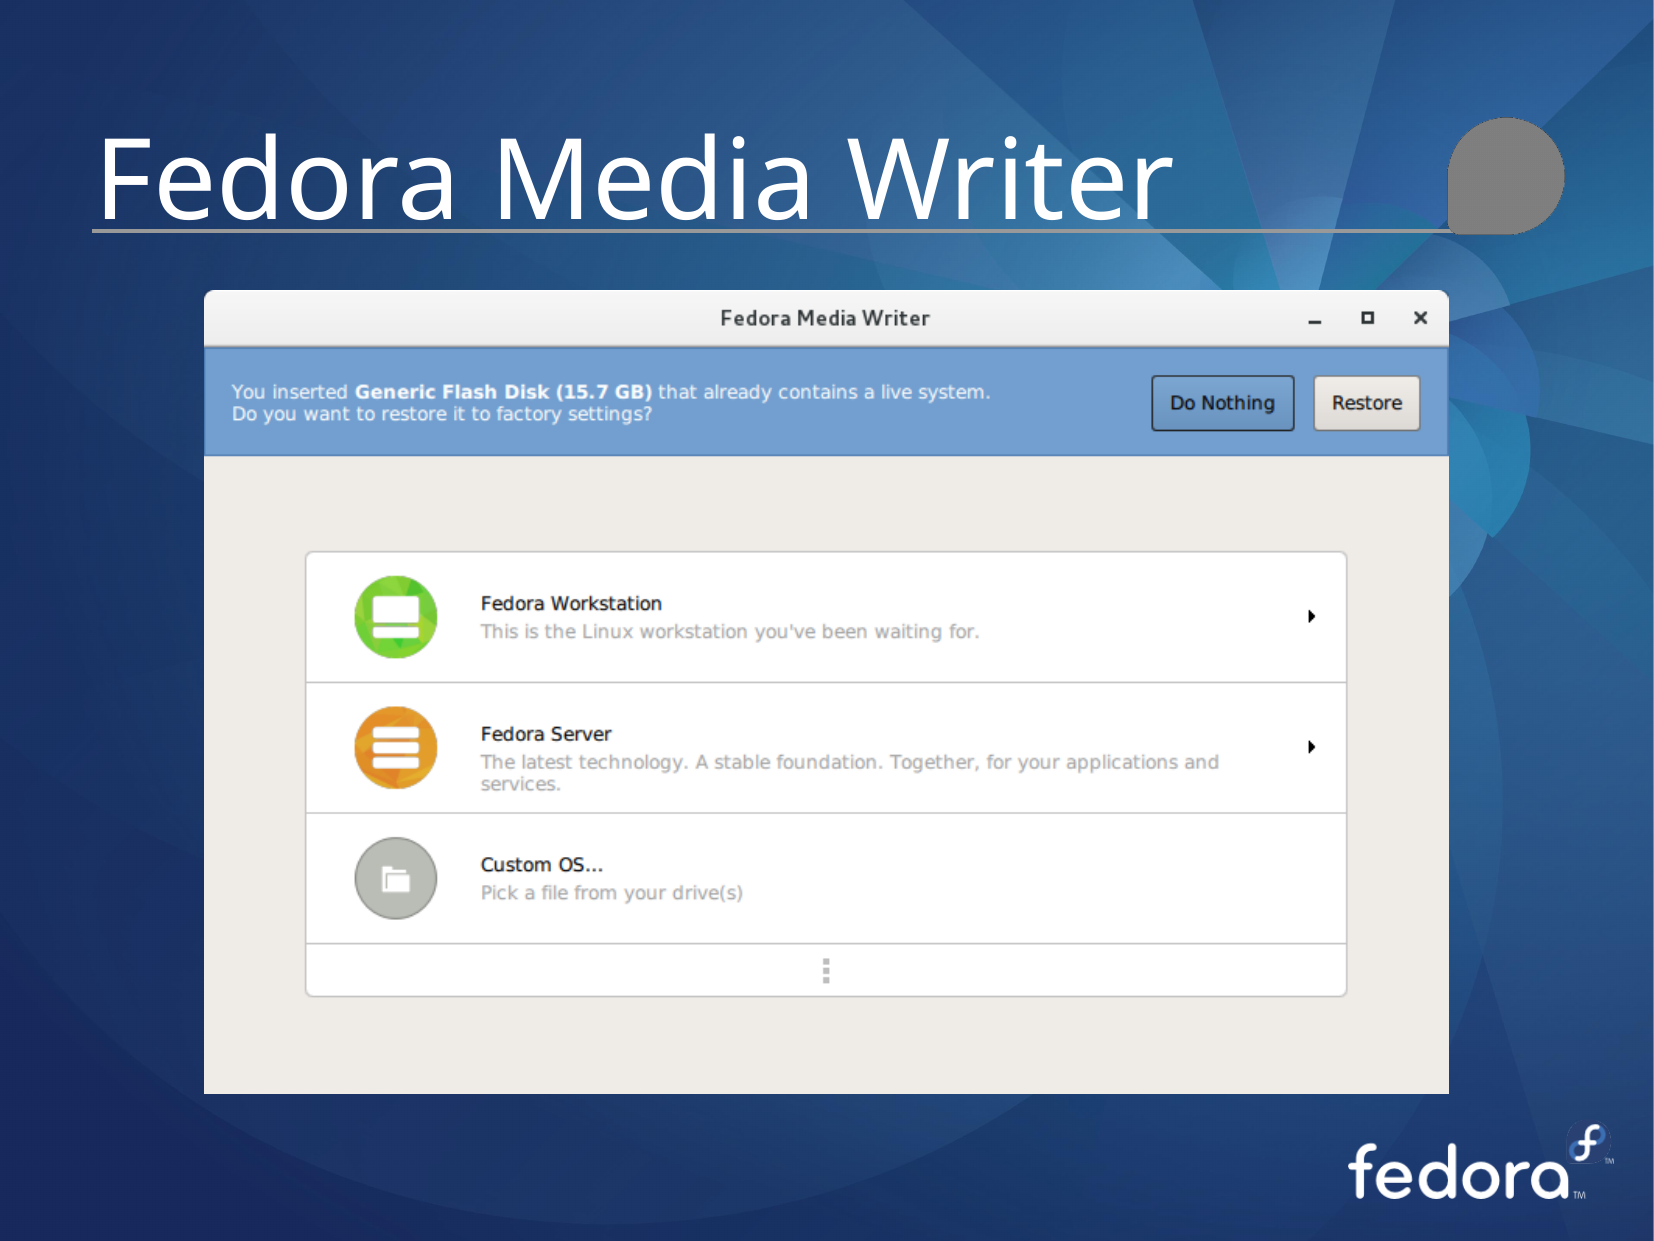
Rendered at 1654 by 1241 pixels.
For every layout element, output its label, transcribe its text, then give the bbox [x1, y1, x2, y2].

picture [0, 0, 1654, 1241]
title Fedora Media Writer [94, 100, 1426, 251]
